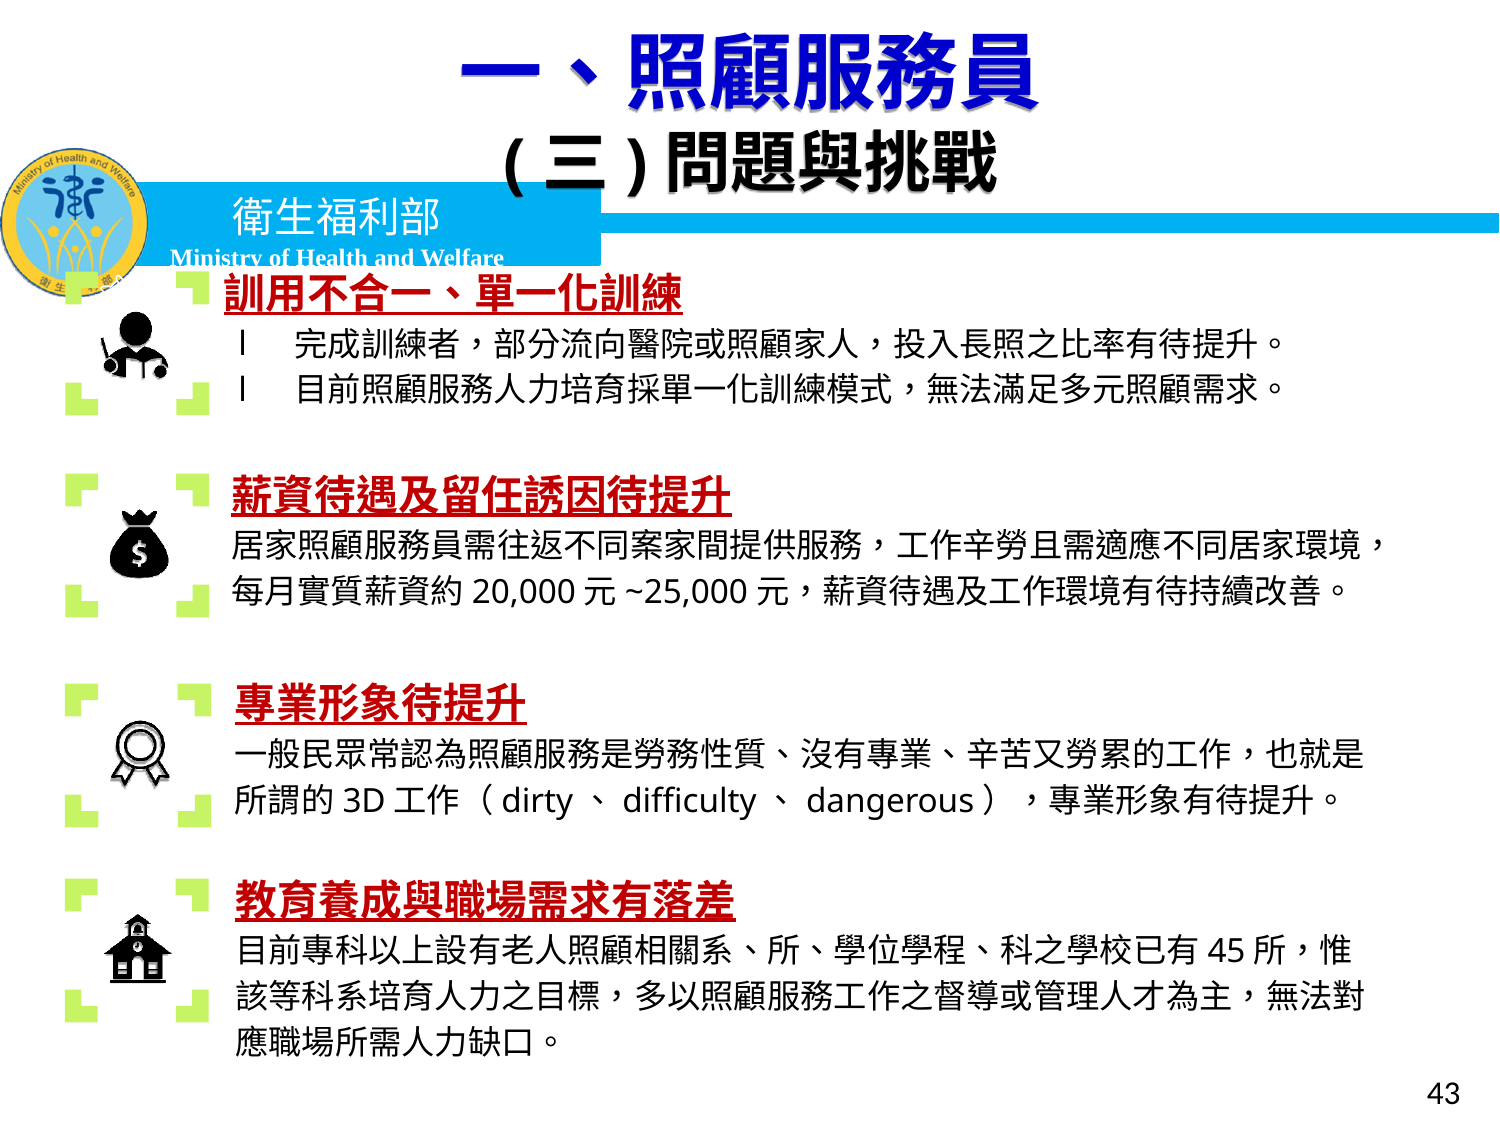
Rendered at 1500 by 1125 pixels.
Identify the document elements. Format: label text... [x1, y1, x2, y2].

text_box [177, 794, 212, 828]
text_box [65, 584, 99, 618]
text_box [176, 382, 194, 416]
picture [95, 913, 181, 984]
text_box 教育養成與職場需求有落差 目前專科以上設有老人照顧相關系、所、學位學程、科之學校已有45所，惟該等科系培育人力之目標，多以照顧服務工作之督導或管理人才為主，無法對應職場所需人力缺口。 [206, 866, 1390, 1069]
title 一、照顧服務員 (三)問題與挑戰 [75, 4, 1426, 193]
text_box [176, 271, 194, 305]
text_box 43 [1411, 1063, 1495, 1125]
text_box 訓用不合一、單一化訓練 完成訓練者，部分流向醫院或照顧家人，投入長照之比率有待提升。 目前照顧服務人力培育採單一化訓練模式，無法滿足多元照顧需求。 [194, 259, 1435, 416]
text_box [64, 794, 99, 828]
text_box [64, 989, 98, 1023]
text_box [176, 584, 201, 618]
text_box [176, 473, 201, 507]
text_box [64, 878, 98, 912]
text_box 薪資待遇及留任誘因待提升 居家照顧服務員需往返不同案家間提供服務，工作辛勞且需適應不同居家環境，每月實質薪資約20,000元~25,000元，薪資待遇及工作環境有待持續改善。 [201, 461, 1390, 618]
picture [97, 716, 186, 788]
picture [90, 307, 178, 379]
text_box [65, 271, 99, 305]
text_box [177, 683, 205, 717]
text_box [64, 683, 99, 717]
text_box 專業形象待提升 一般民眾常認為照顧服務是勞務性質、沒有專業、辛苦又勞累的工作，也就是所謂的3D工作（dirty、difficulty、dangerous），專業形象有待提升。 [205, 669, 1390, 826]
text_box [65, 473, 99, 507]
text_box [175, 989, 206, 1023]
picture [95, 506, 186, 578]
text_box [175, 878, 206, 912]
text_box [65, 382, 99, 416]
